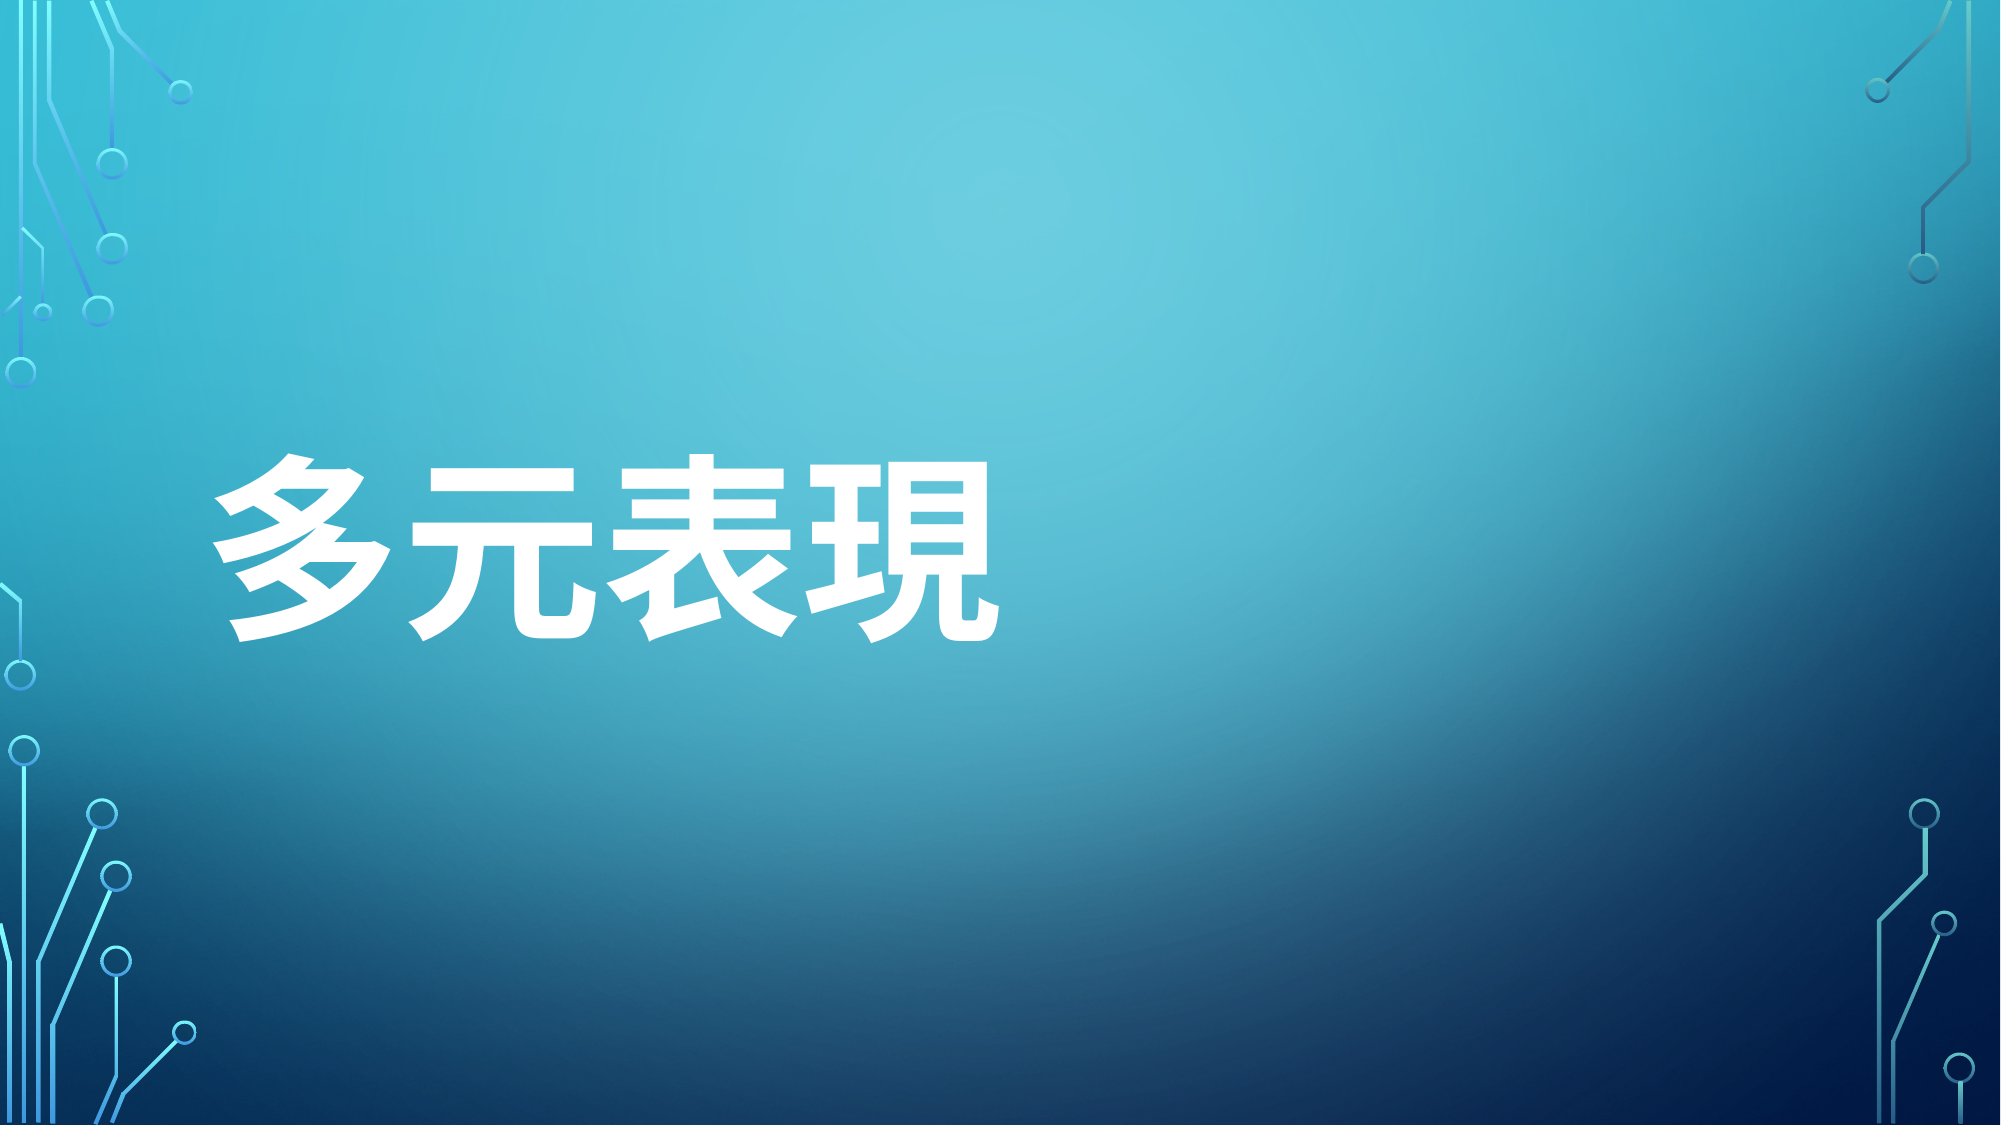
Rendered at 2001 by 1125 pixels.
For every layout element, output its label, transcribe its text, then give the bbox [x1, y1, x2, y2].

title [187, 101, 1813, 344]
list 多元表現 [187, 369, 1813, 951]
